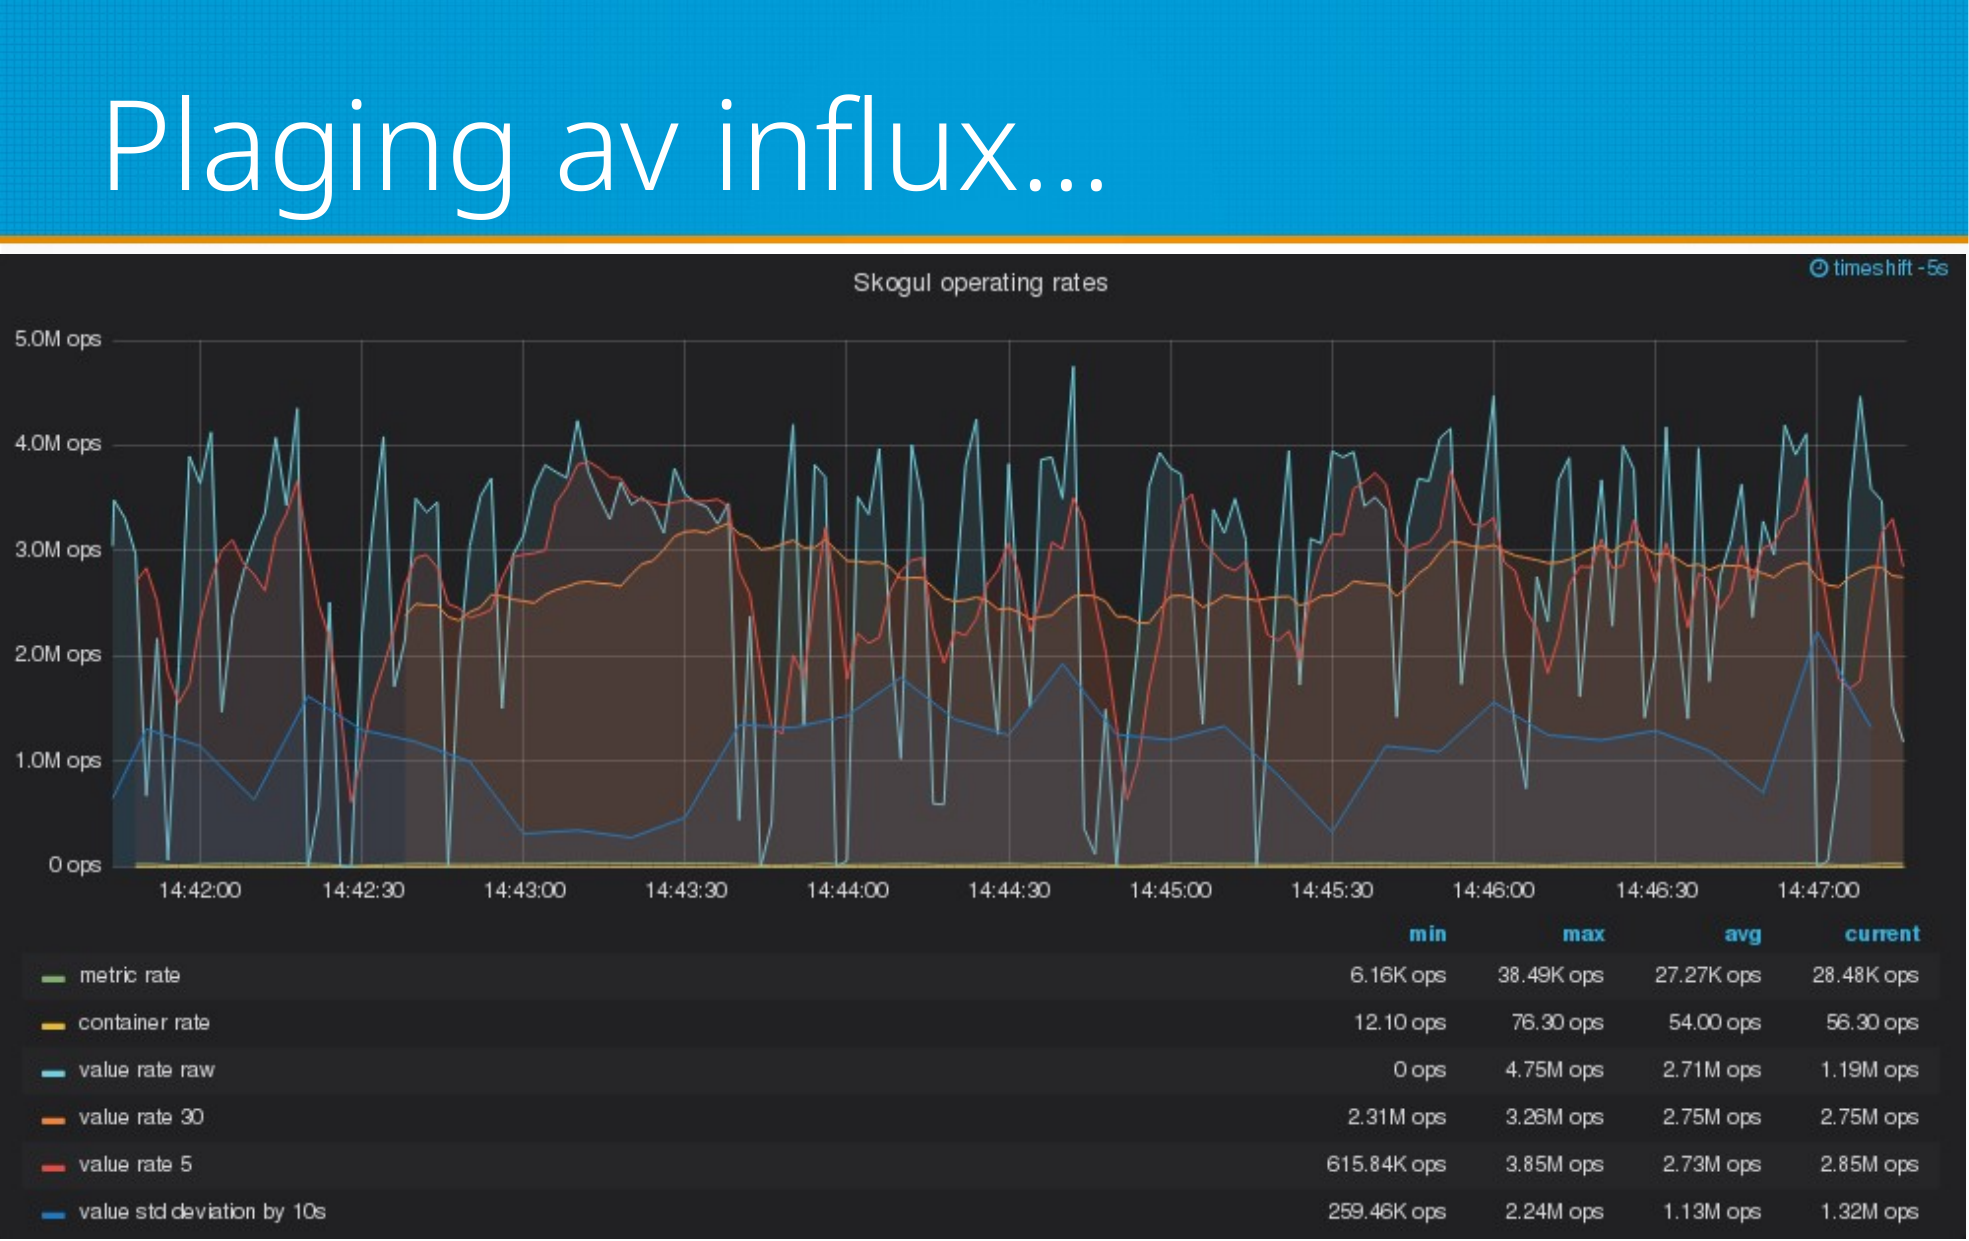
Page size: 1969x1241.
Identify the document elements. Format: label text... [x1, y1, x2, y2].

title Plaging av influx... [98, 19, 1870, 227]
picture [0, 233, 1969, 1241]
